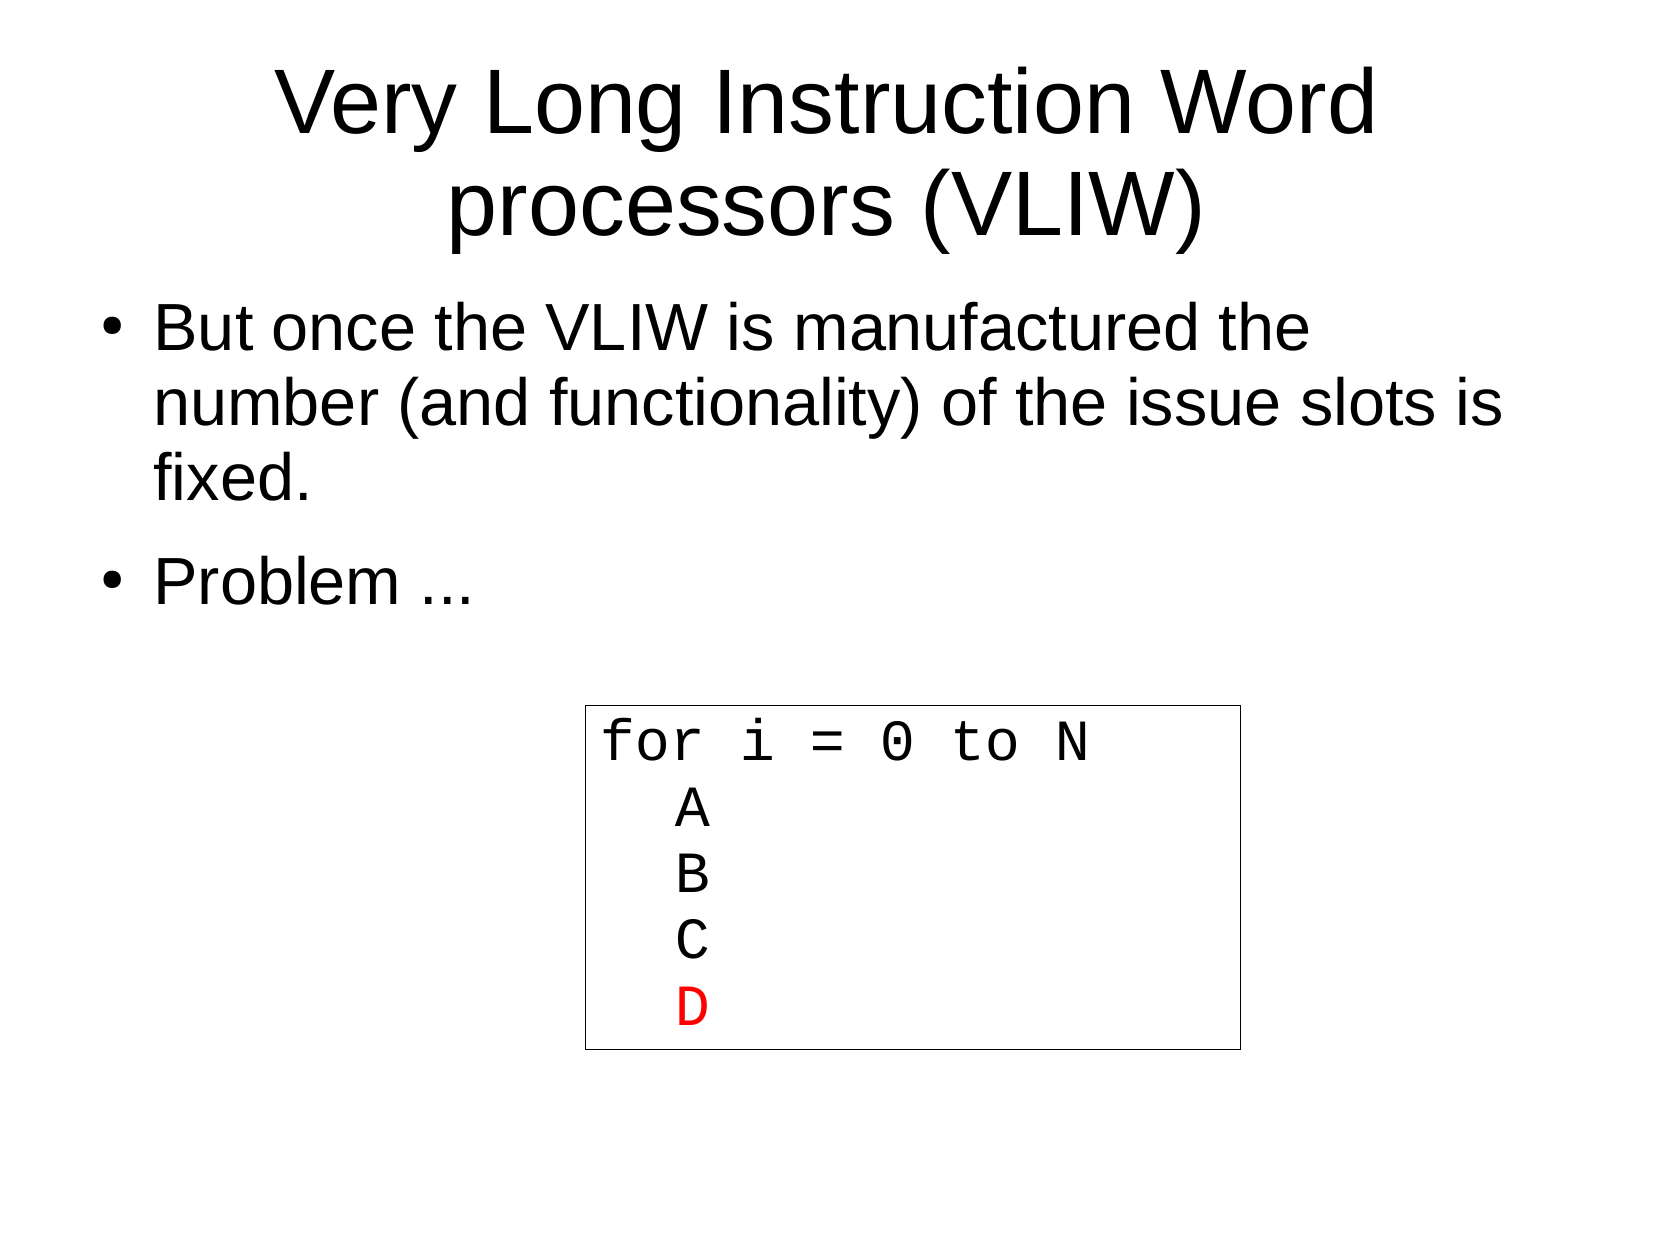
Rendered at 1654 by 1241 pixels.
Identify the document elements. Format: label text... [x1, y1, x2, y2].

list But once the VLIW is manufactured the number (and functionality) of the issue slots is fixed. Problem ... [82, 290, 1538, 1010]
title Very Long Instruction Word processors (VLIW) [82, 49, 1571, 257]
text_box for i = 0 to N A B C D [585, 705, 1241, 1050]
